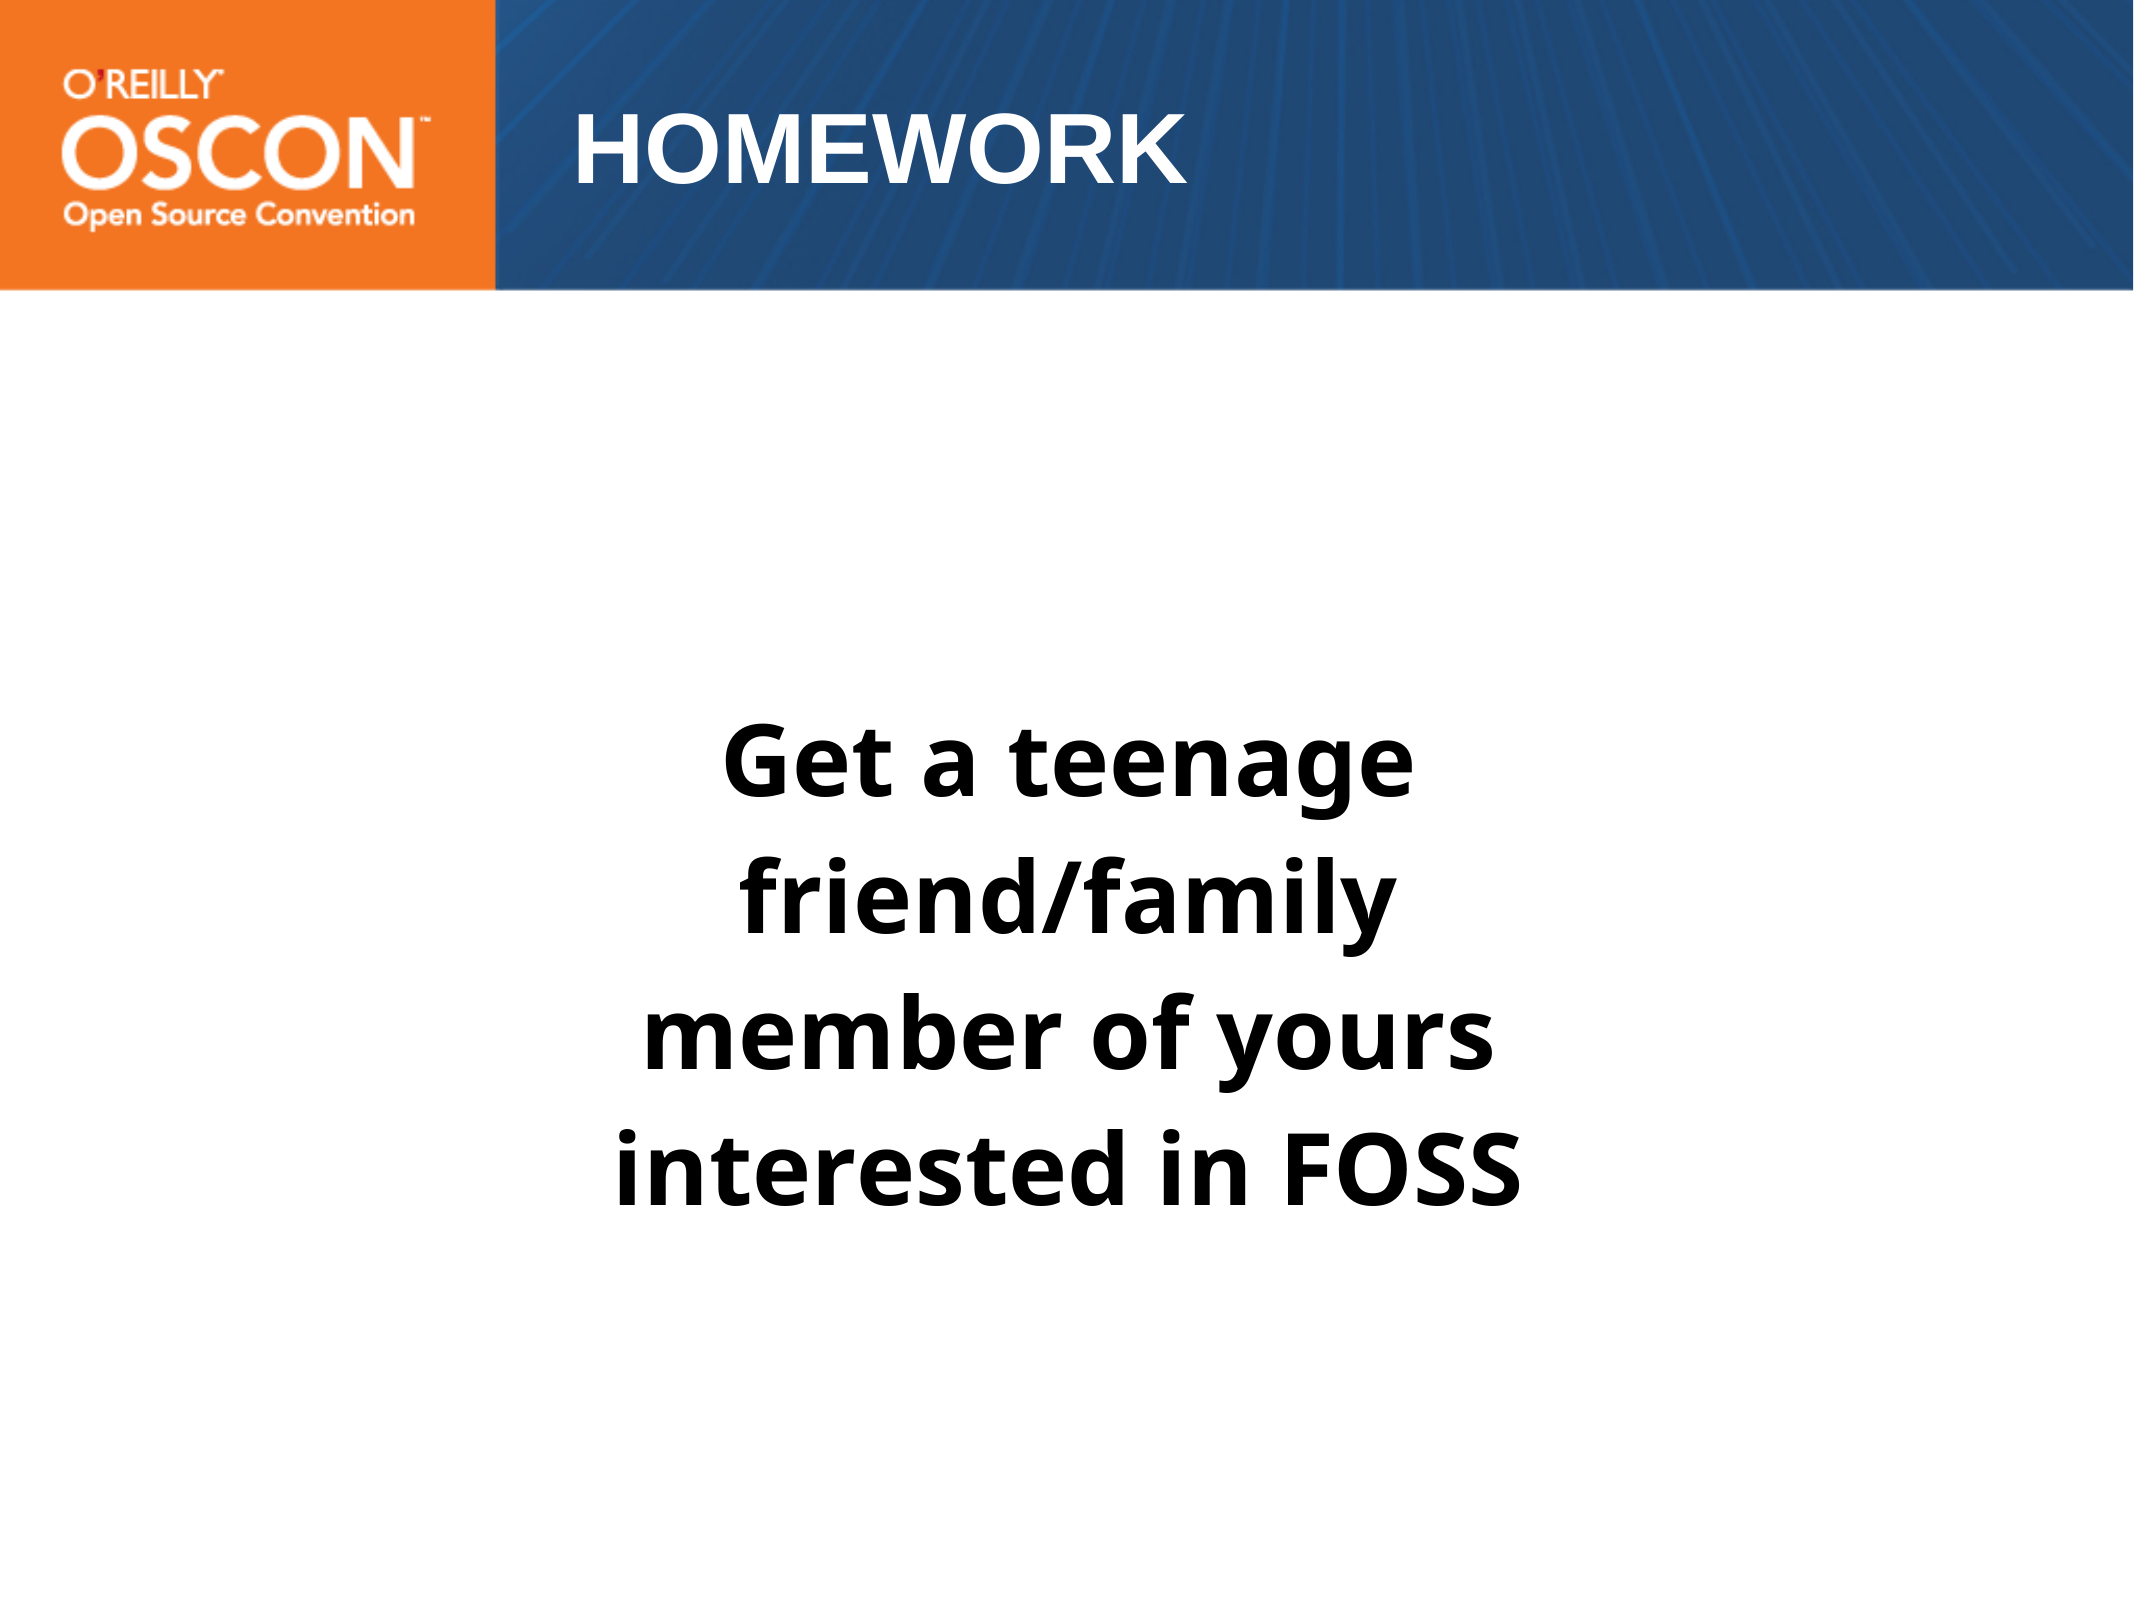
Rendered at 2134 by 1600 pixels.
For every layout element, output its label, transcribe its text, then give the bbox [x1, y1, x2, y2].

title HOMEWORK [572, 41, 2086, 257]
picture [0, 0, 2134, 1600]
text_box Get a teenage friend/family member of yours interested in FOSS [525, 682, 1613, 1158]
